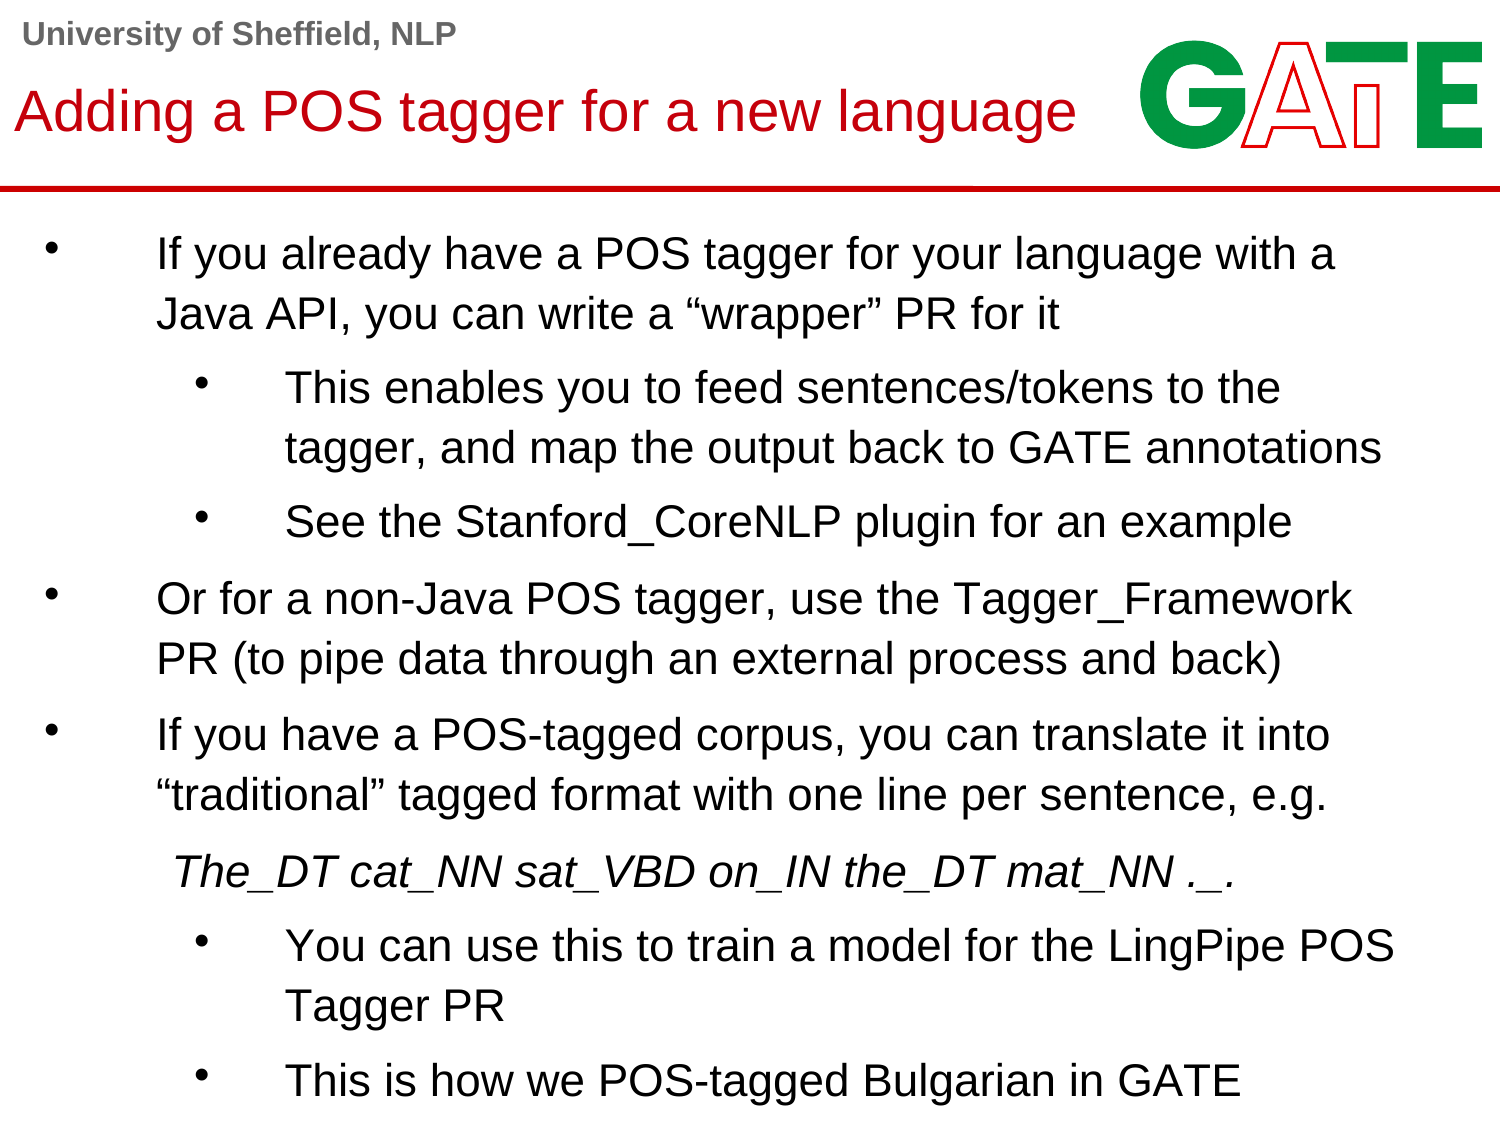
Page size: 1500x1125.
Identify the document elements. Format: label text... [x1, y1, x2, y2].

title Adding a POS tagger for a new language [0, 4, 1237, 211]
picture [1237, 23, 1489, 166]
list If you already have a POS tagger for your language with a Java API, you can write a “wrapper” PR for it This enables you to feed sentences/tokens to the tagger, and map the output back to GATE annotations See the Stanford_CoreNLP plugin for an example Or for a non-Java POS tagger, use the Tagger_Framework PR (to pipe data through an external process and back) If you have a POS-tagged corpus, you can translate it into “traditional” tagged format with one line per sentence, e.g. The_DT cat_NN sat_VBD on_IN the_DT mat_NN ._. You can use this to train a model for the LingPipe POS Tagger PR This is how we POS-tagged Bulgarian in GATE [29, 210, 1441, 1125]
